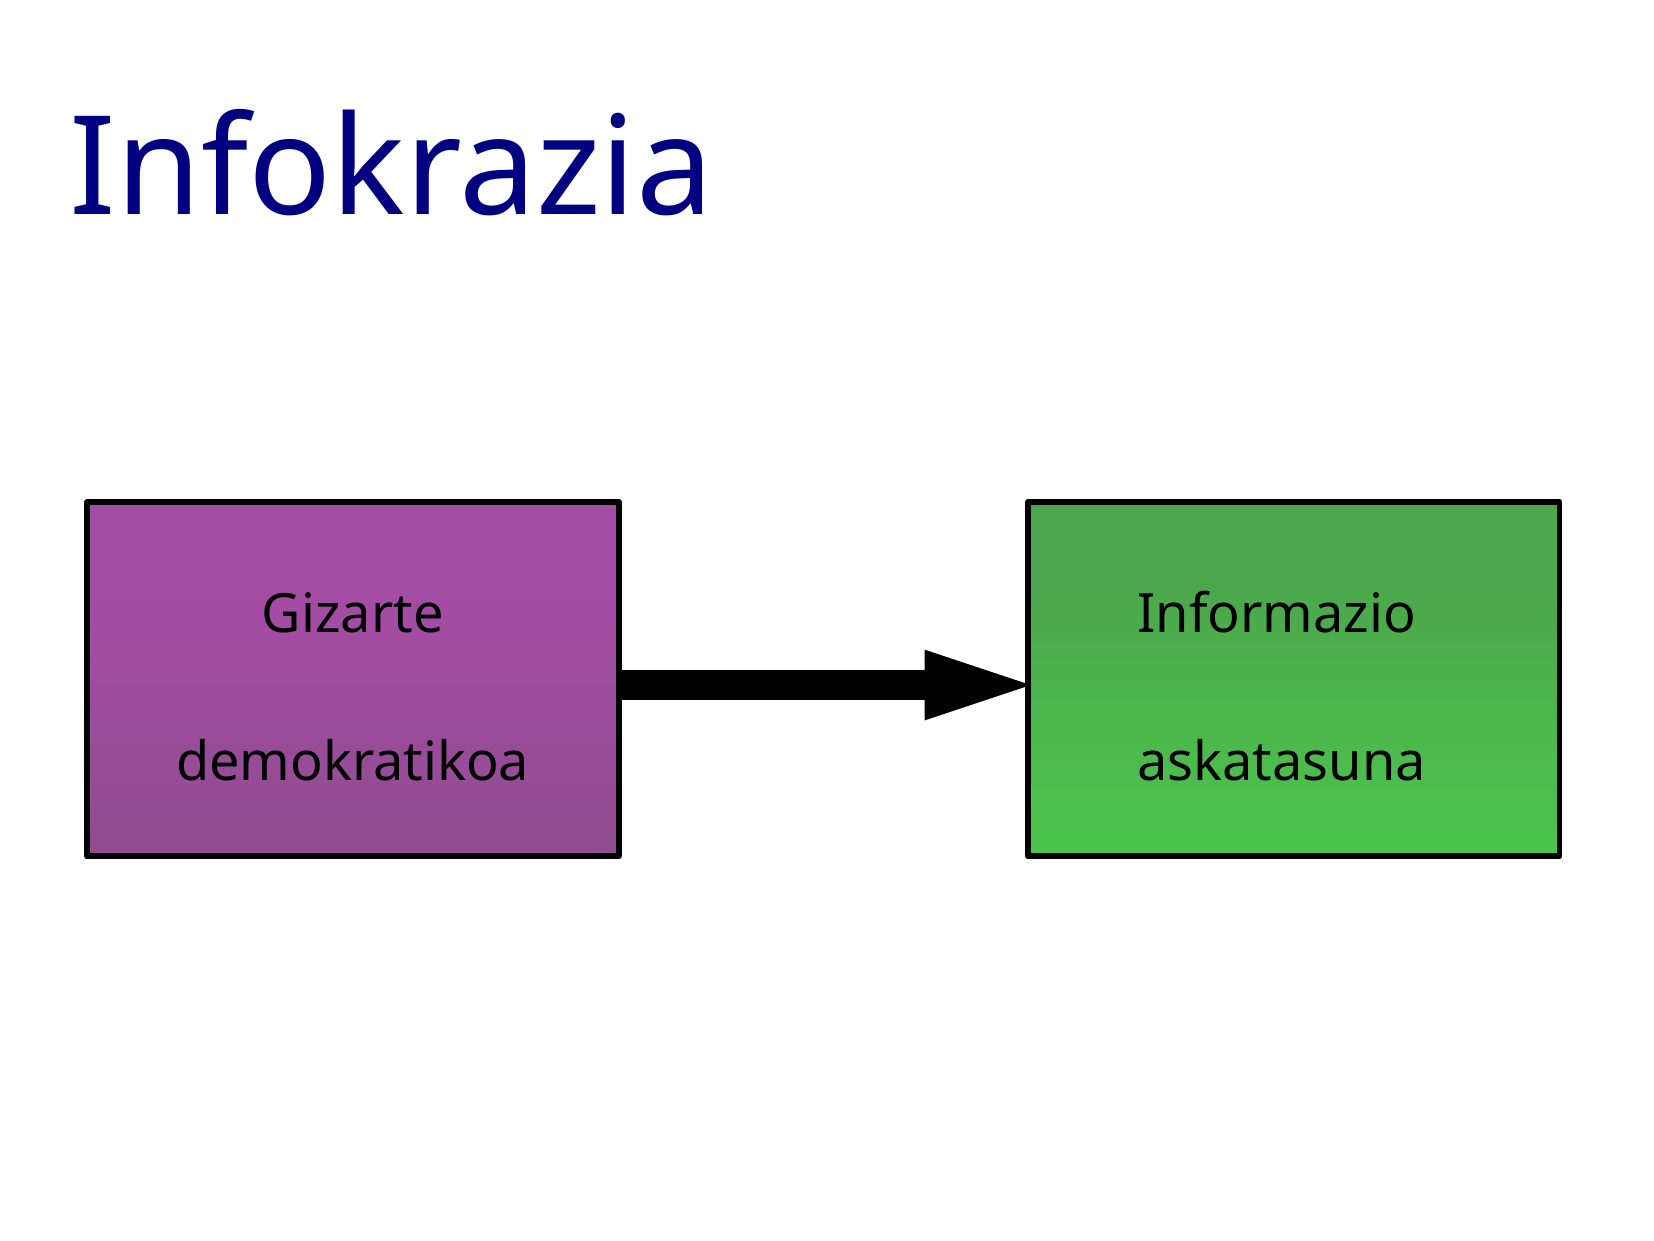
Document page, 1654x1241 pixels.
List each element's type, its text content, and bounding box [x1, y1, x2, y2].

text_box [87, 793, 619, 857]
text_box [1027, 501, 1560, 857]
text_box Informazio askatasuna [1122, 566, 1489, 793]
text_box [87, 501, 619, 567]
text_box Infokrazia [55, 59, 844, 237]
text_box Gizarte demokratikoa [87, 567, 619, 793]
